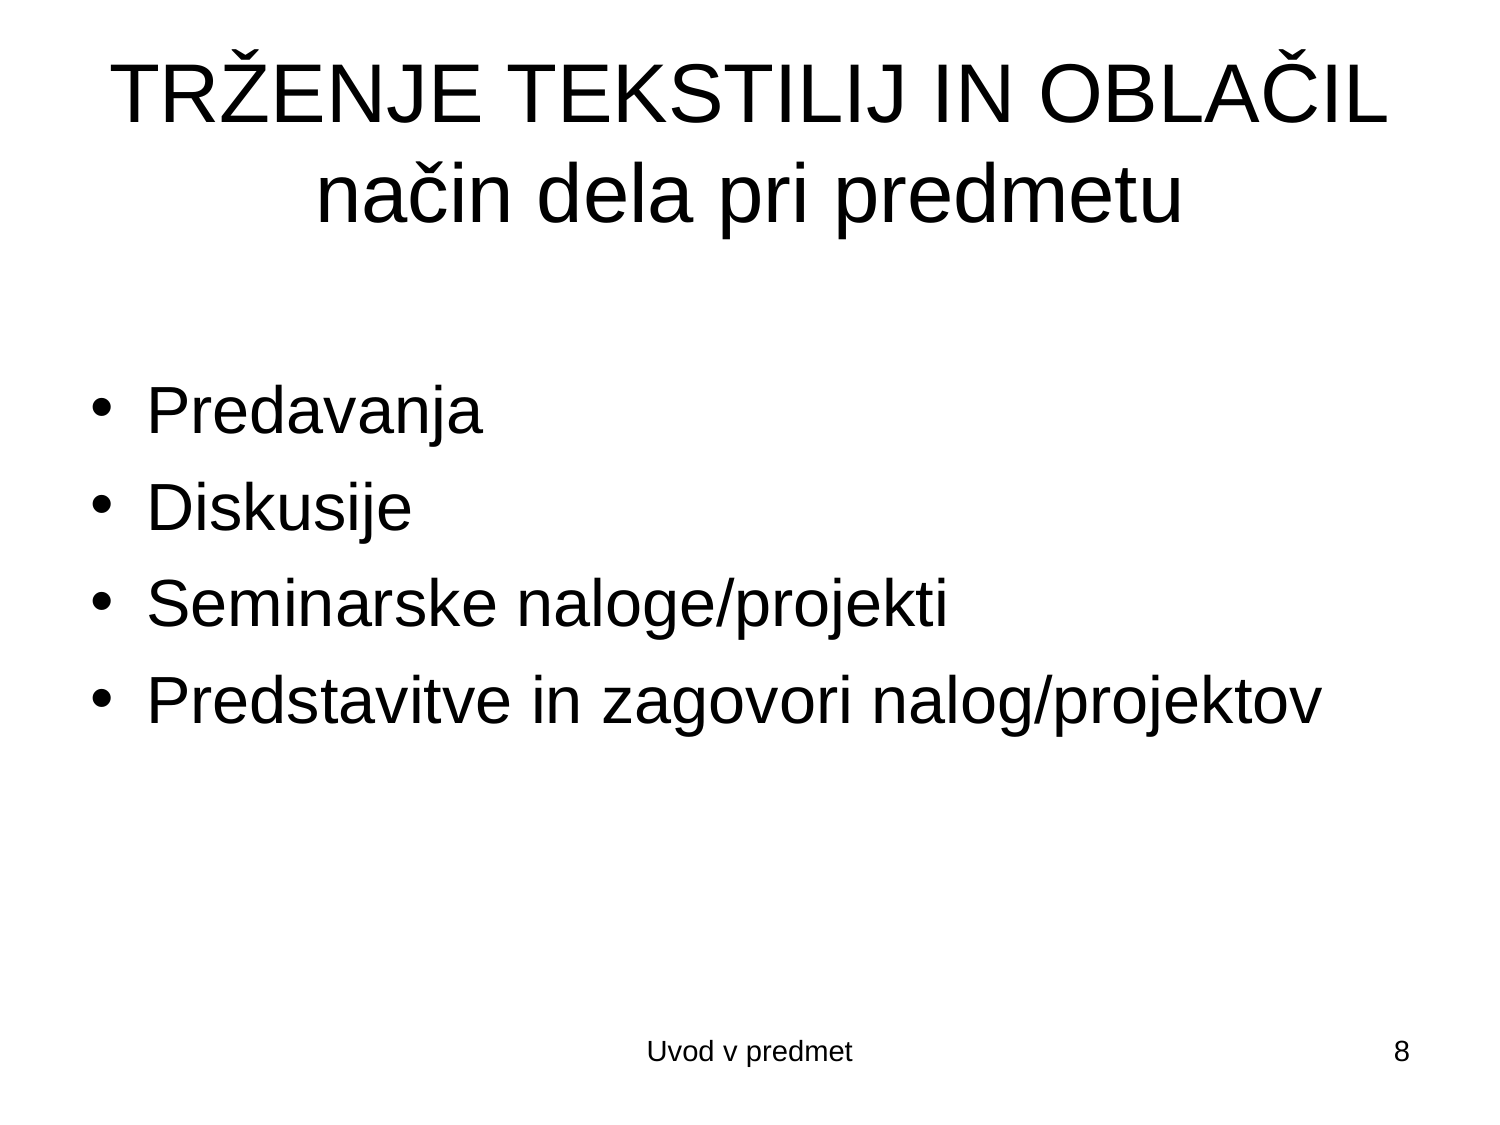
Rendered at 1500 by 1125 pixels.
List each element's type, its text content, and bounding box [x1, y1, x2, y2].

text_box <number> [1074, 1024, 1426, 1103]
text_box Uvod v predmet [512, 1024, 988, 1103]
list Predavanja Diskusije Seminarske naloge/projekti Predstavitve in zagovori nalog/projektov [75, 262, 1426, 1006]
title TRŽENJE TEKSTILIJ IN OBLAČIL način dela pri predmetu [75, 31, 1426, 247]
